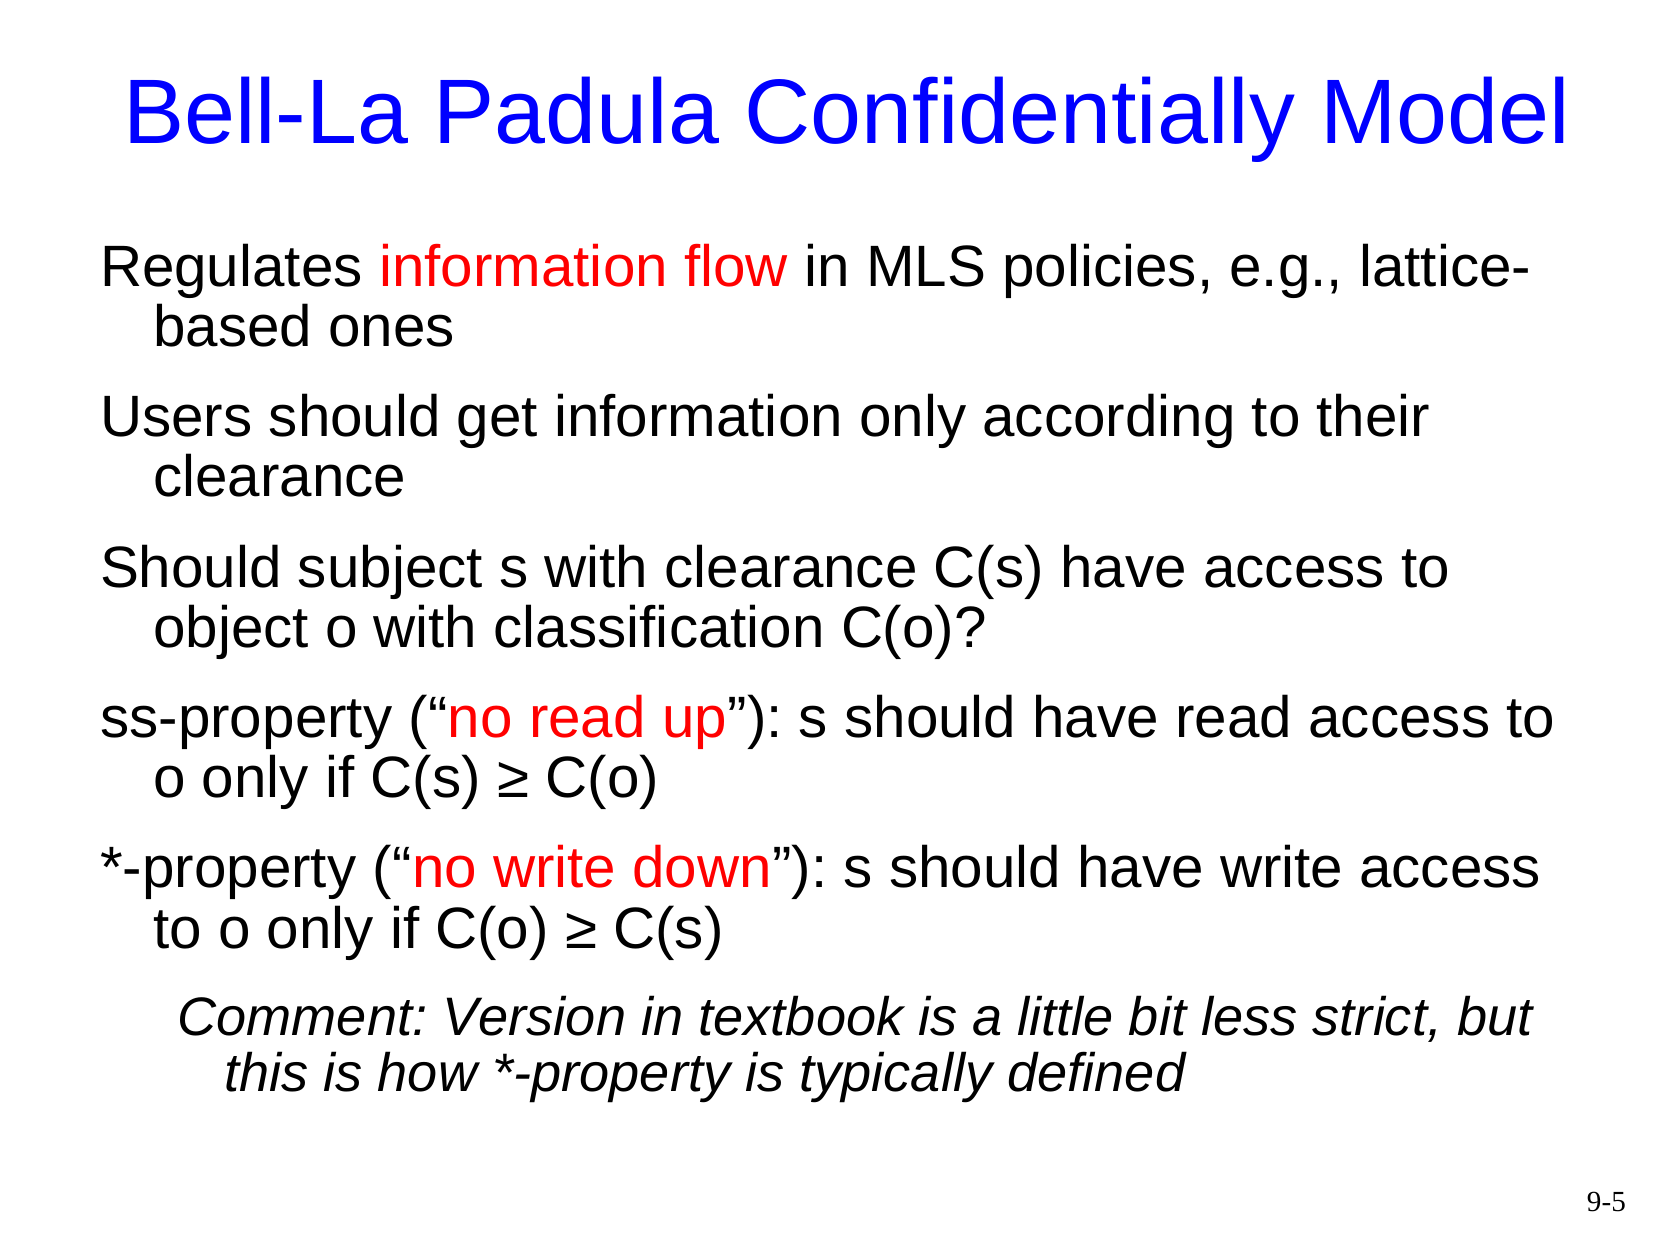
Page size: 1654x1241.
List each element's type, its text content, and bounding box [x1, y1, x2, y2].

title Bell-La Padula Confidentially Model [84, 11, 1573, 218]
list Regulates information flow in MLS policies, e.g., lattice-based ones Users should get information only according to their clearance Should subject s with clearance C(s) have access to object o with classification C(o)? ss-property (“no read up”): s should have read access to o only if C(s) ≥ C(o) *-property (“no write down”): s should have write access to o only if C(o) ≥ C(s) Comment: Version in textbook is a little bit less strict, but this is how *-property is typically defined [82, 237, 1571, 1170]
